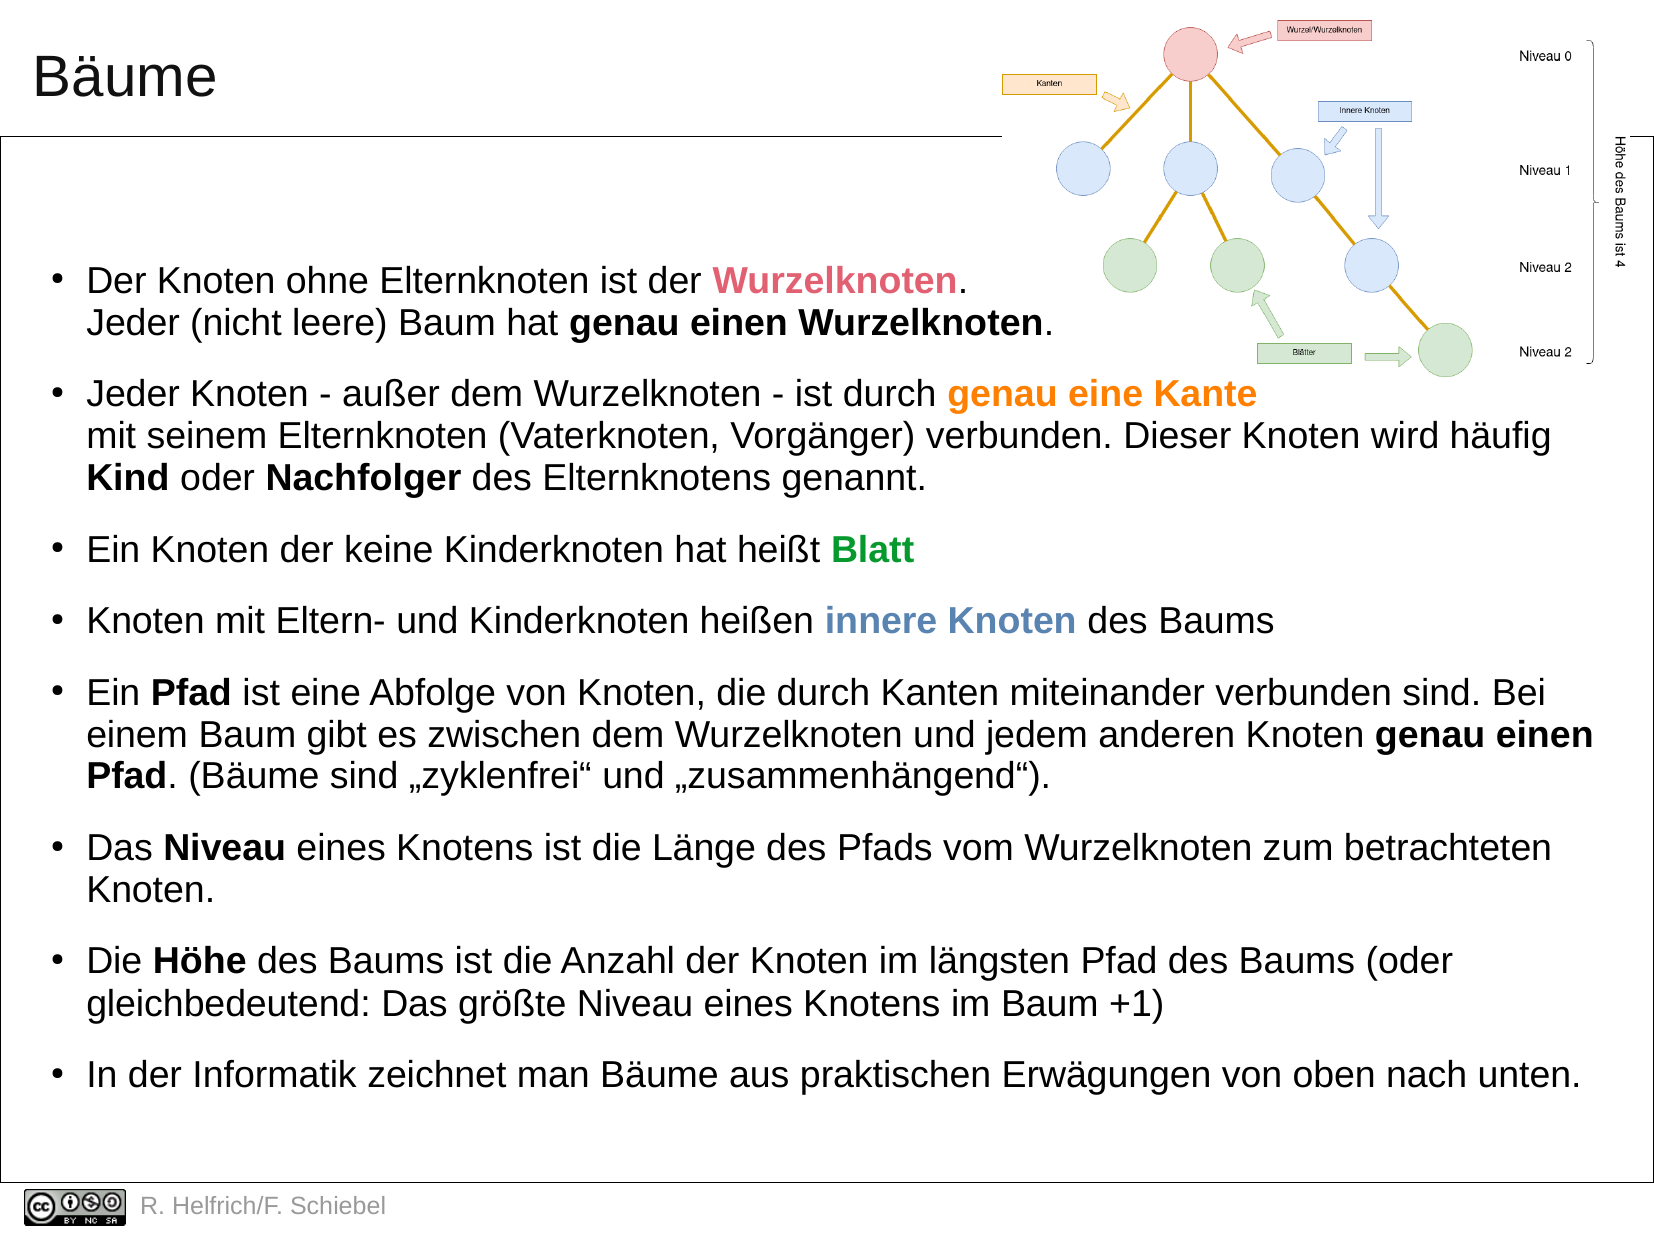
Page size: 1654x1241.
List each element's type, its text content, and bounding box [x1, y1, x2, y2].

picture [24, 1189, 126, 1226]
list Der Knoten ohne Elternknoten ist der Wurzelknoten. Jeder (nicht leere) Baum hat genau einen Wurzelknoten. Jeder Knoten - außer dem Wurzelknoten - ist durch genau eine Kante mit seinem Elternknoten (Vaterknoten, Vorgänger) verbunden. Dieser Knoten wird häufig Kind oder Nachfolger des Elternknotens genannt. Ein Knoten der keine Kinderknoten hat heißt Blatt Knoten mit Eltern- und Kinderknoten heißen innere Knoten des Baums Ein Pfad ist eine Abfolge von Knoten, die durch Kanten miteinander verbunden sind. Bei einem Baum gibt es zwischen dem Wurzelknoten und jedem anderen Knoten genau einen Pfad. (Bäume sind „zyklenfrei“ und „zusammenhängend“). Das Niveau eines Knotens ist die Länge des Pfads vom Wurzelknoten zum betrachteten Knoten. Die Höhe des Baums ist die Anzahl der Knoten im längsten Pfad des Baums (oder gleichbedeutend: Das größte Niveau eines Knotens im Baum +1) In der Informatik zeichnet man Bäume aus praktischen Erwägungen von oben nach unten. [50, 164, 1599, 1168]
title Bäume [32, 38, 1002, 115]
picture [1002, 20, 1630, 377]
